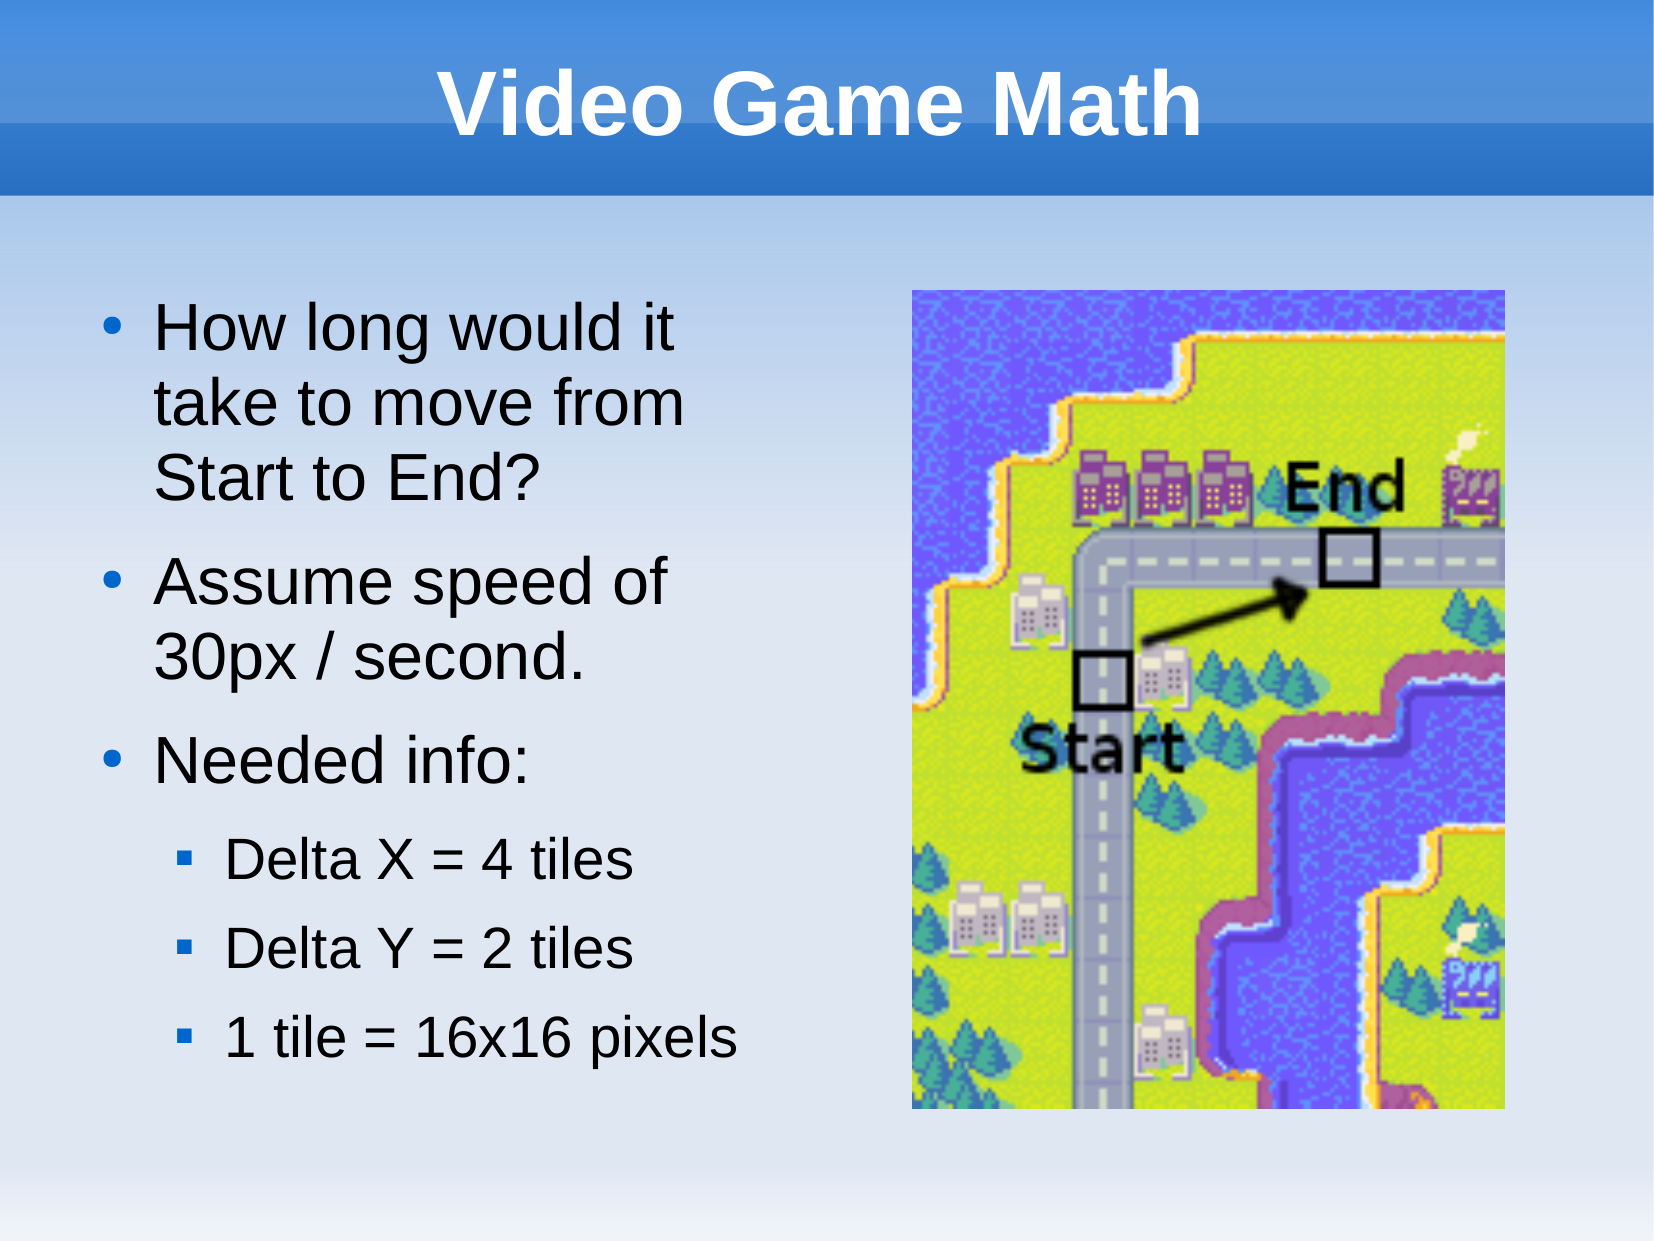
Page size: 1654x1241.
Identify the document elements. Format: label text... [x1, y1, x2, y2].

picture [0, 0, 1654, 1241]
list How long would it take to move from Start to End? Assume speed of 30px / second. Needed info: Delta X = 4 tiles Delta Y = 2 tiles 1 tile = 16x16 pixels [82, 290, 809, 1109]
title Video Game Math [76, 0, 1565, 208]
